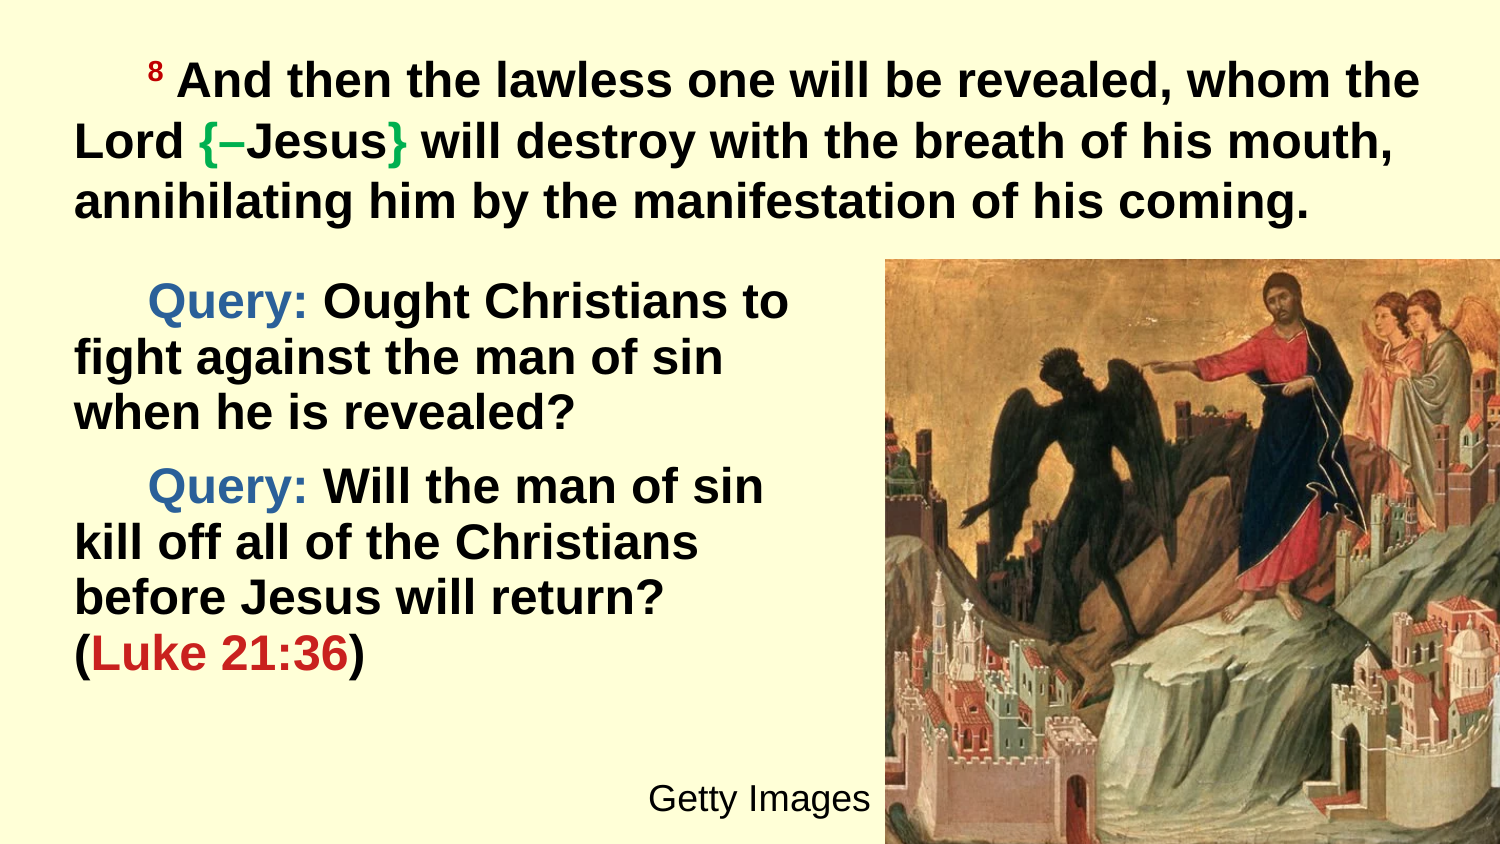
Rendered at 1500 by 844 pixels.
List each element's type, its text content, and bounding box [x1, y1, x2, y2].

text_box Query: Ought Christians to fight against the man of sin when he is revealed? Query: Will the man of sin kill off all of the Christians before Jesus will return? (Luke 21:36) [59, 265, 827, 689]
text_box 8 And then the lawless one will be revealed, whom the Lord {–Jesus} will destroy with the breath of his mouth, annihilating him by the manifestation of his coming. [59, 40, 1447, 237]
picture [885, 259, 1500, 844]
text_box Getty Images [29, 769, 886, 827]
